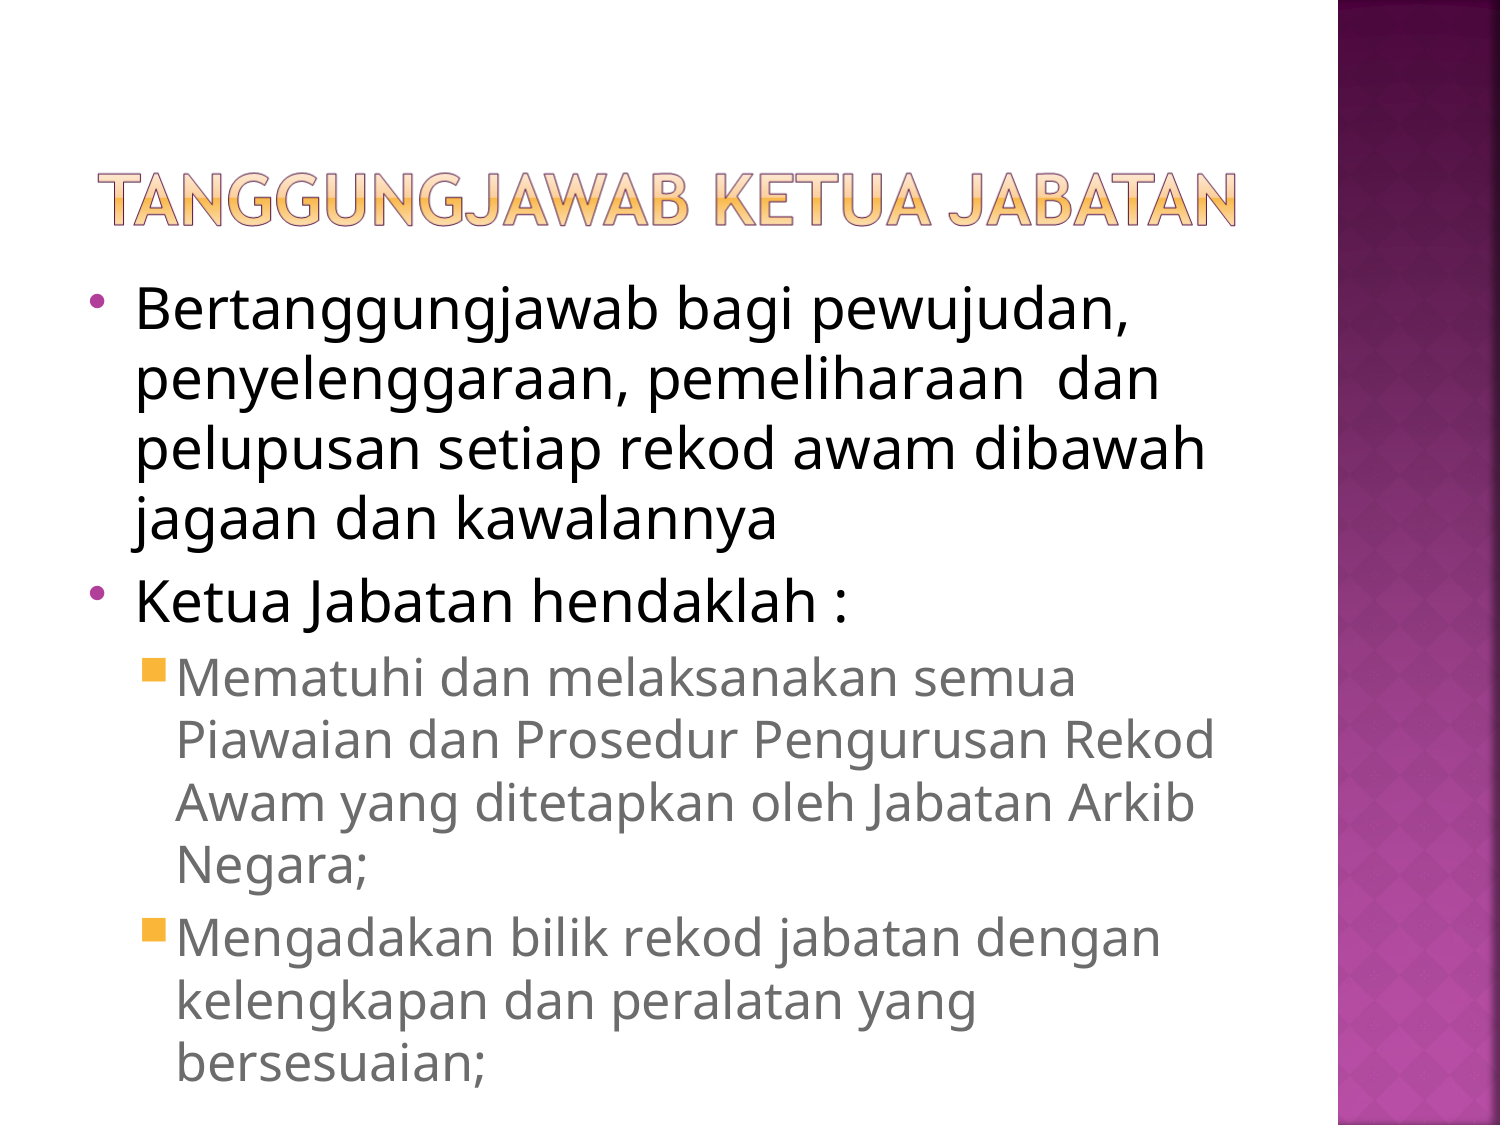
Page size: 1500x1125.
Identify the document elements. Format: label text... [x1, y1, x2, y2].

list Bertanggungjawab bagi pewujudan, penyelenggaraan, pemeliharaan dan pelupusan setiap rekod awam dibawah jagaan dan kawalannya Ketua Jabatan hendaklah : Mematuhi dan melaksanakan semua Piawaian dan Prosedur Pengurusan Rekod Awam yang ditetapkan oleh Jabatan Arkib Negara; Mengadakan bilik rekod jabatan dengan kelengkapan dan peralatan yang bersesuaian; [75, 263, 1263, 1060]
picture [75, 53, 1264, 241]
picture [1338, 0, 1500, 1125]
